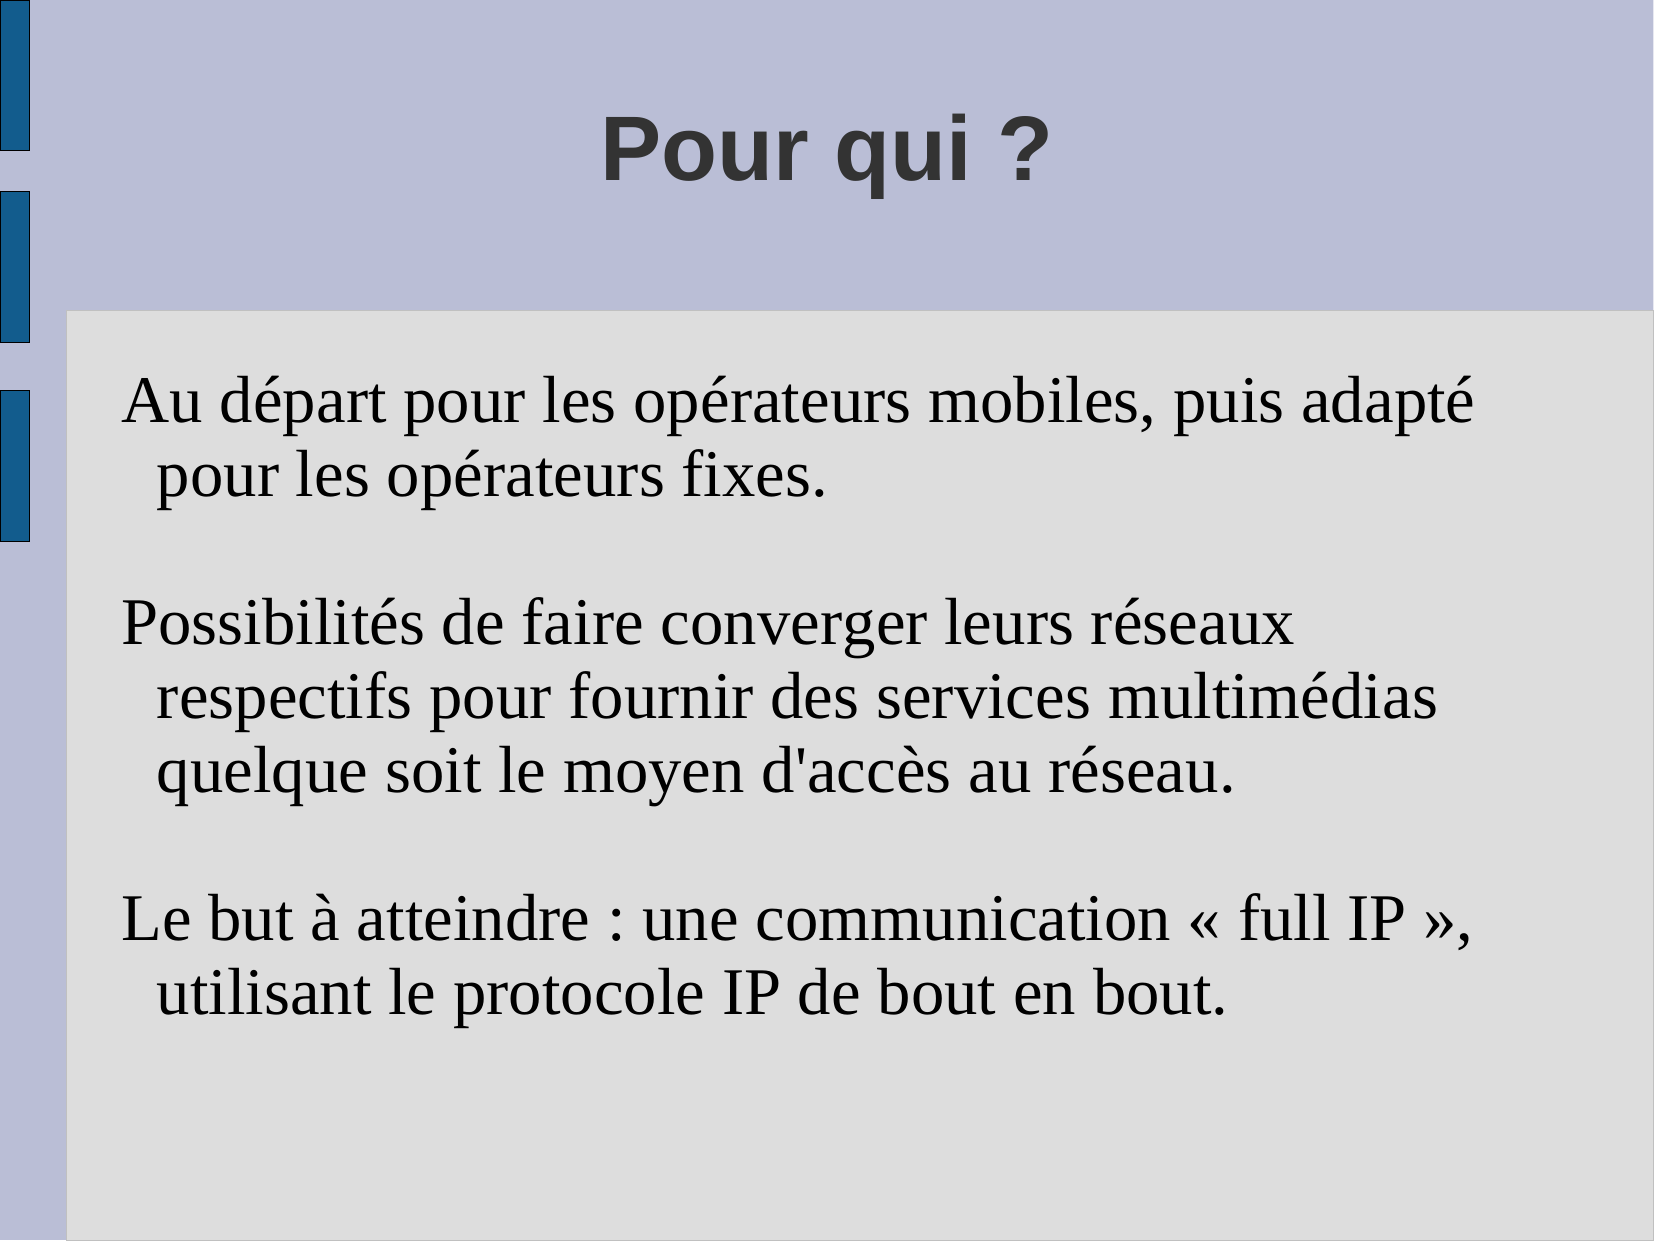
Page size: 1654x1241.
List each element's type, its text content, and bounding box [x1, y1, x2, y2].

title Pour qui ? [121, 91, 1534, 207]
subtitle Au départ pour les opérateurs mobiles, puis adapté pour les opérateurs fixes. Possibilités de faire converger leurs réseaux respectifs pour fournir des services multimédias quelque soit le moyen d'accès au réseau. Le but à atteindre : une communication « full IP », utilisant le protocole IP de bout en bout. [121, 265, 1534, 1127]
